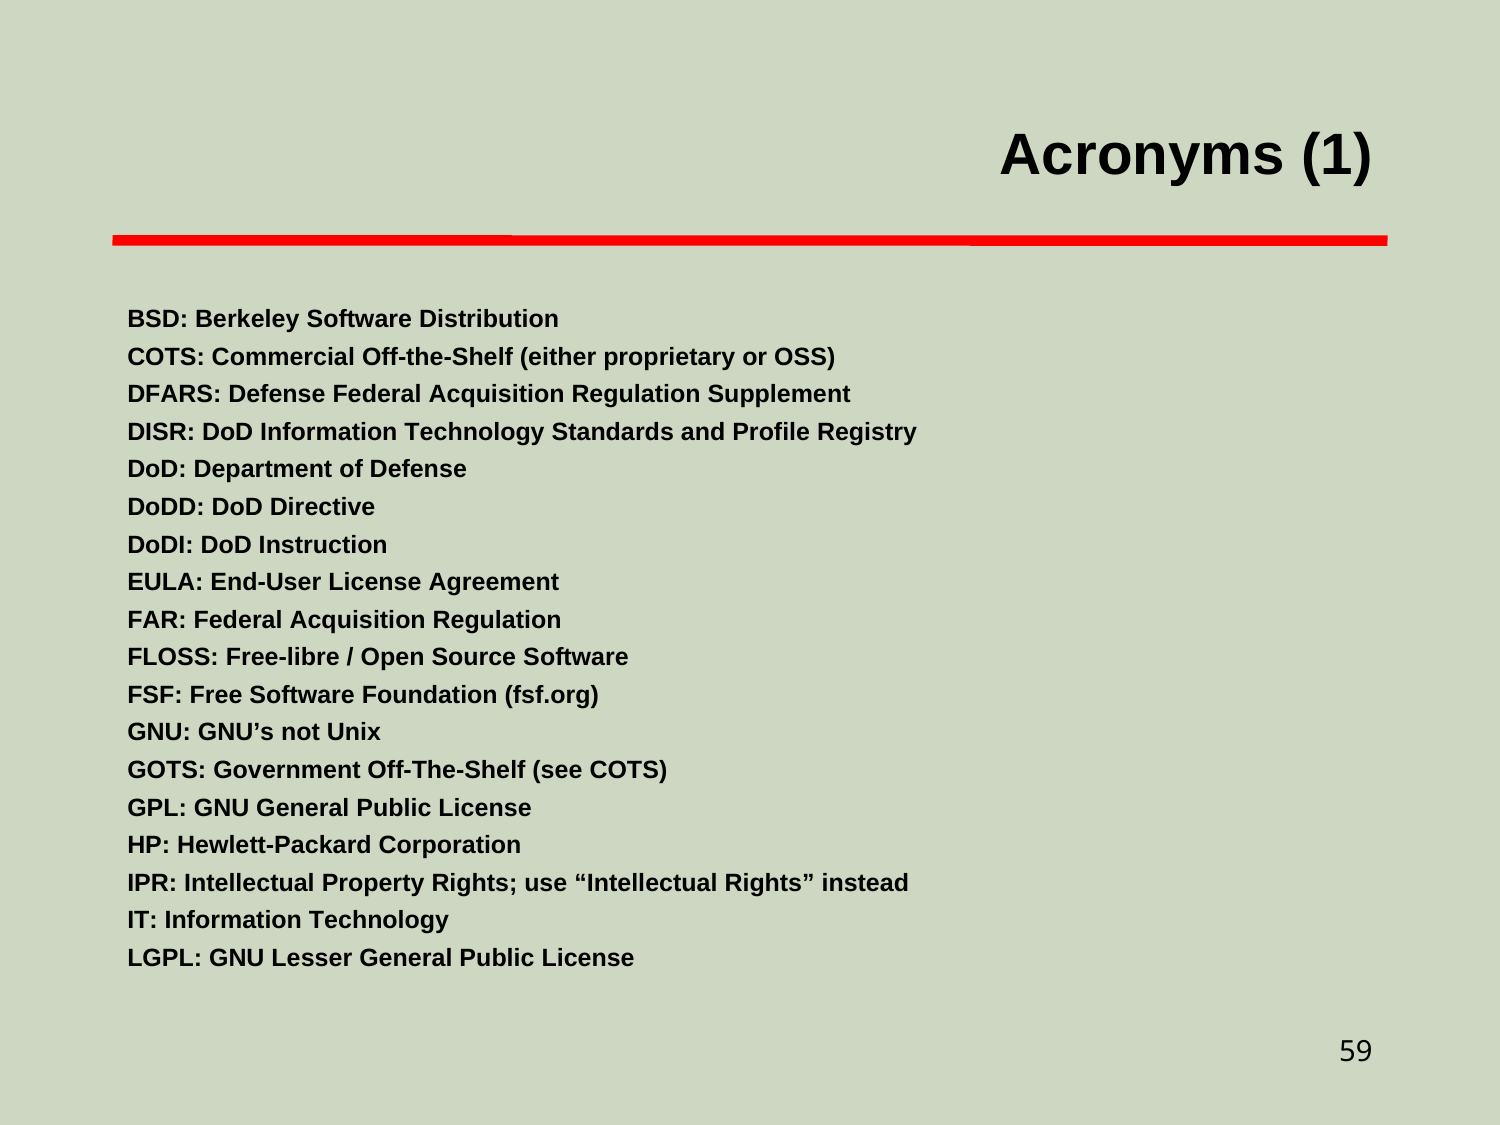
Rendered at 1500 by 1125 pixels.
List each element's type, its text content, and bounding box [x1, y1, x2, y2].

list BSD: Berkeley Software Distribution COTS: Commercial Off-the-Shelf (either proprietary or OSS) DFARS: Defense Federal Acquisition Regulation Supplement DISR: DoD Information Technology Standards and Profile Registry DoD: Department of Defense DoDD: DoD Directive DoDI: DoD Instruction EULA: End-User License Agreement FAR: Federal Acquisition Regulation FLOSS: Free-libre / Open Source Software FSF: Free Software Foundation (fsf.org) GNU: GNU’s not Unix GOTS: Government Off-The-Shelf (see COTS) GPL: GNU General Public License HP: Hewlett-Packard Corporation IPR: Intellectual Property Rights; use “Intellectual Rights” instead IT: Information Technology LGPL: GNU Lesser General Public License [112, 299, 1388, 1000]
title Acronyms (1)‏ [337, 85, 1388, 224]
